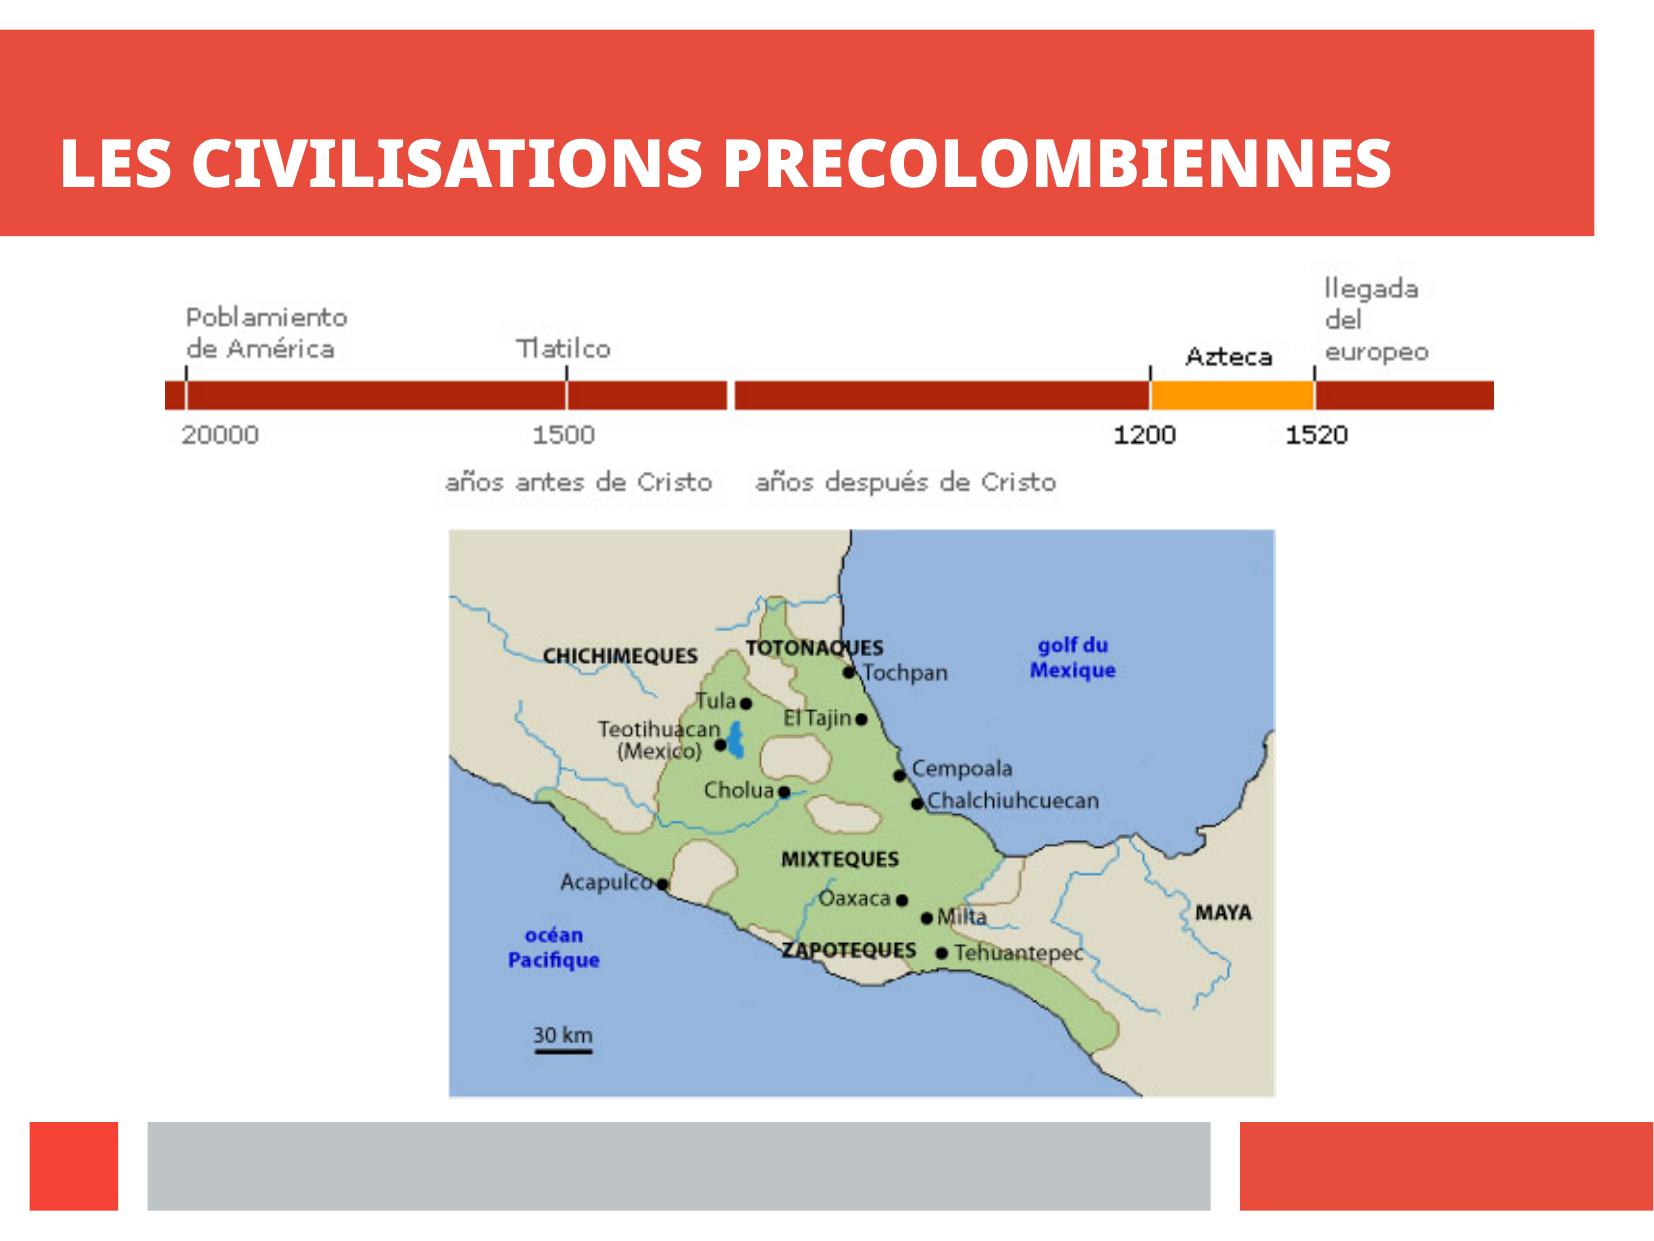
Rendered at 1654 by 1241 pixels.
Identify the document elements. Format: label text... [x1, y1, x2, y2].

picture [448, 529, 1276, 1099]
title LES CIVILISATIONS PRECOLOMBIENNES [59, 59, 1595, 207]
picture [165, 259, 1494, 510]
